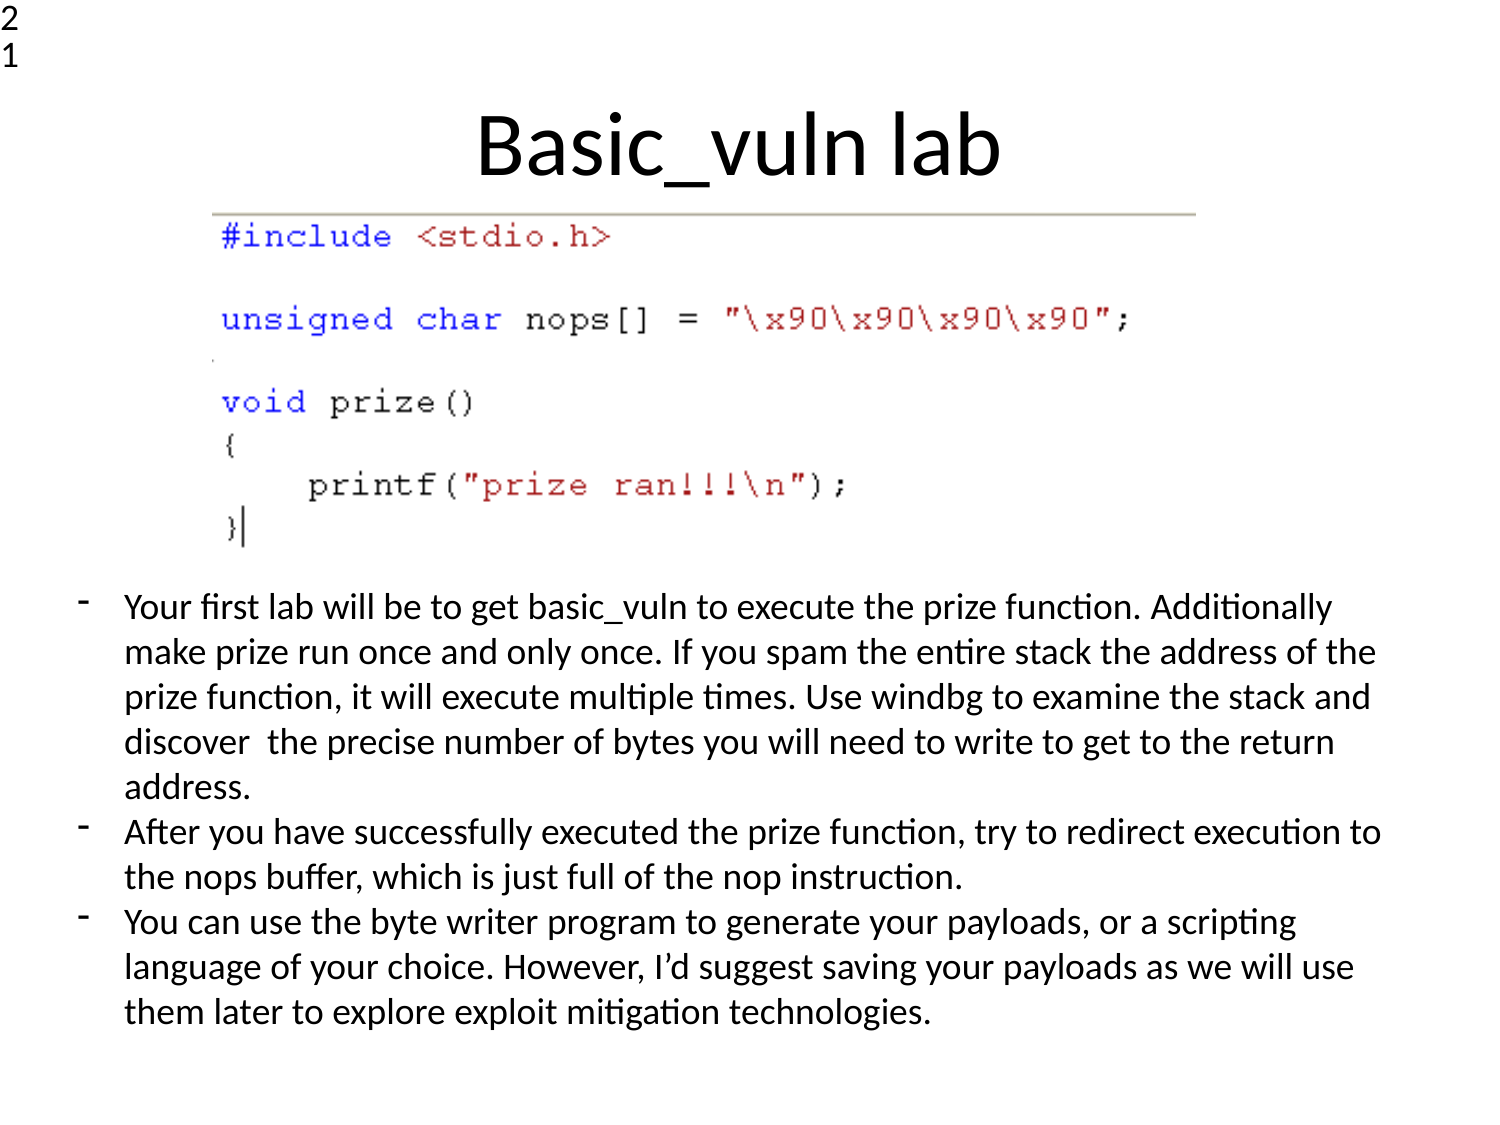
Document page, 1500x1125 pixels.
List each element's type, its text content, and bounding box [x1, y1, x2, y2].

title Basic_vuln lab [75, 45, 1425, 233]
text_box Your first lab will be to get basic_vuln to execute the prize function. Additionally make prize run once and only once. If you spam the entire stack the address of the prize function, it will execute multiple times. Use windbg to examine the stack and discover the precise number of bytes you will need to write to get to the return address. After you have successfully executed the prize function, try to redirect execution to the nops buffer, which is just full of the nop instruction. You can use the byte writer program to generate your payloads, or a scripting language of your choice. However, I’d suggest saving your payloads as we will use them later to explore exploit mitigation technologies. [62, 574, 1418, 1085]
picture [212, 212, 1196, 563]
